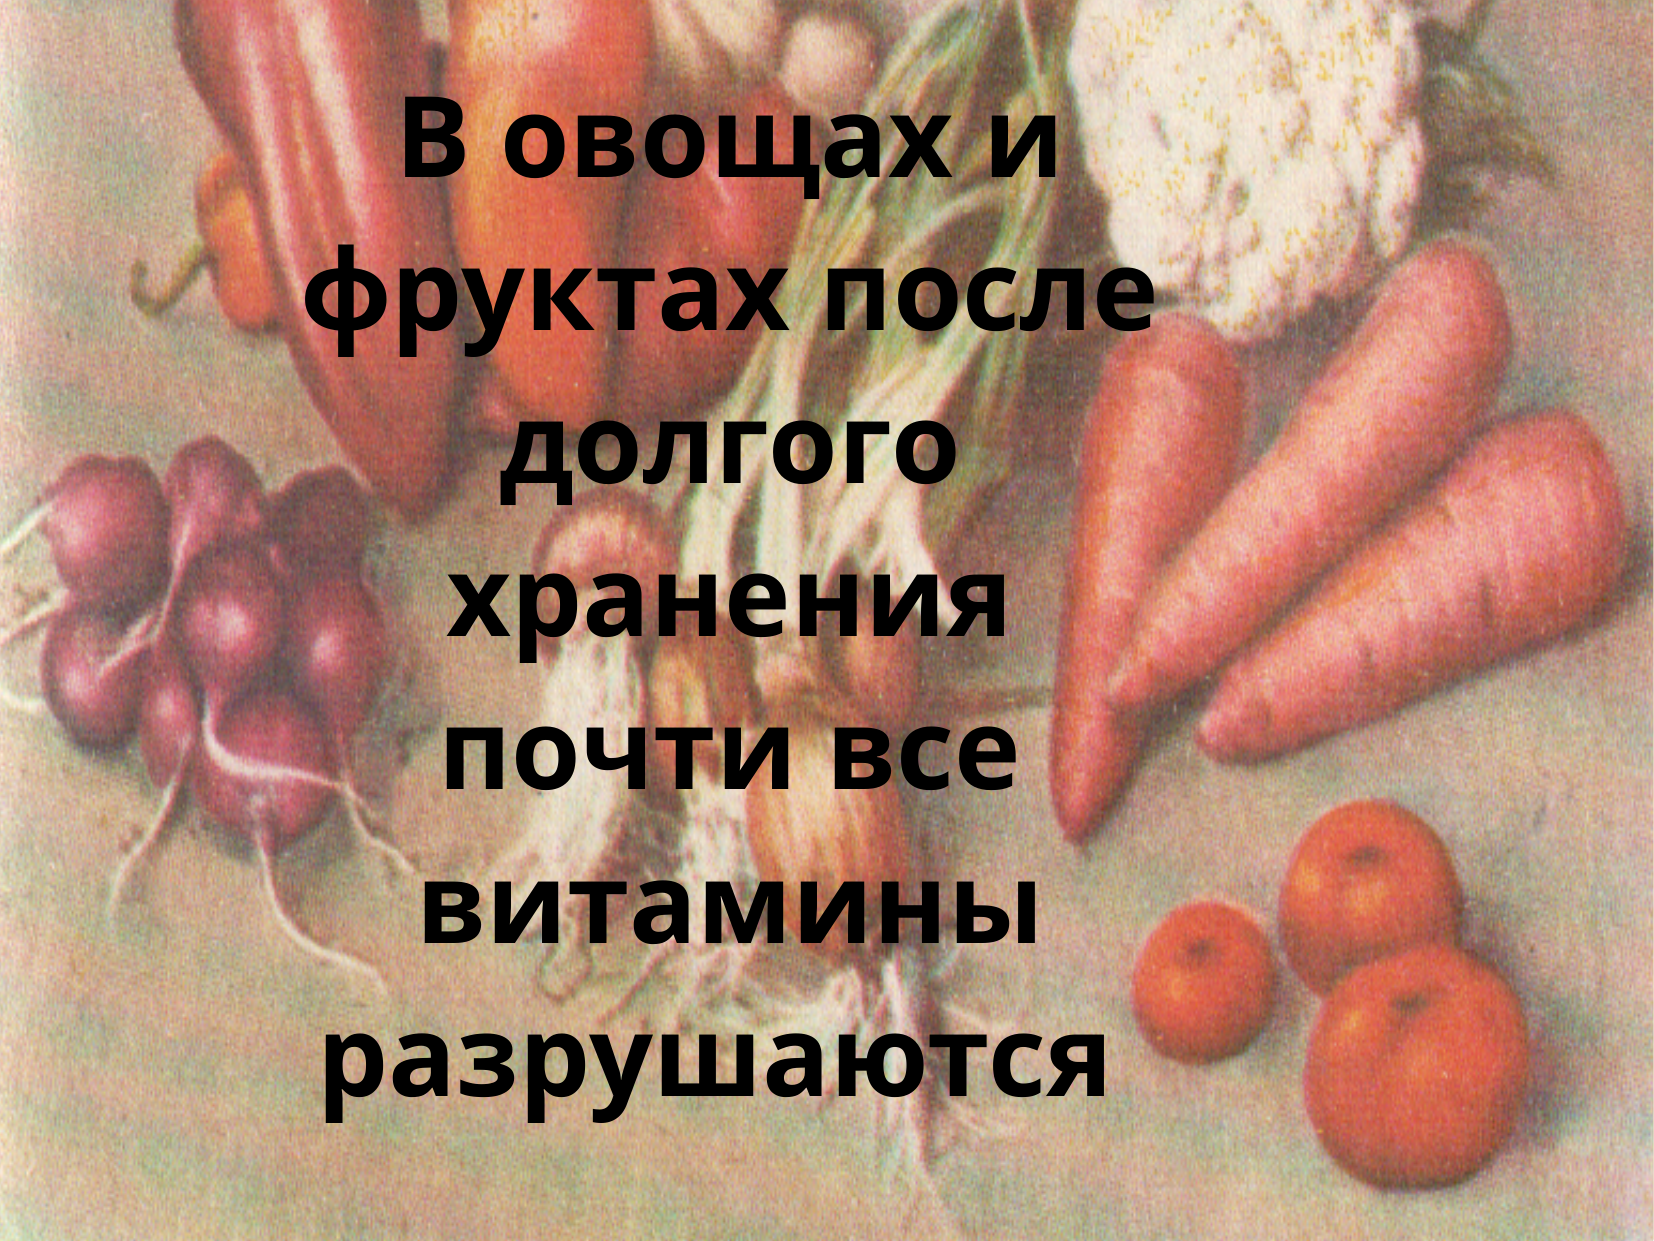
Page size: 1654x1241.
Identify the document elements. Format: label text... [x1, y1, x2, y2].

text_box В овощах и фруктах после долгого хранения почти все витамины разрушаются [285, 49, 1337, 1162]
picture [0, 0, 1654, 1241]
